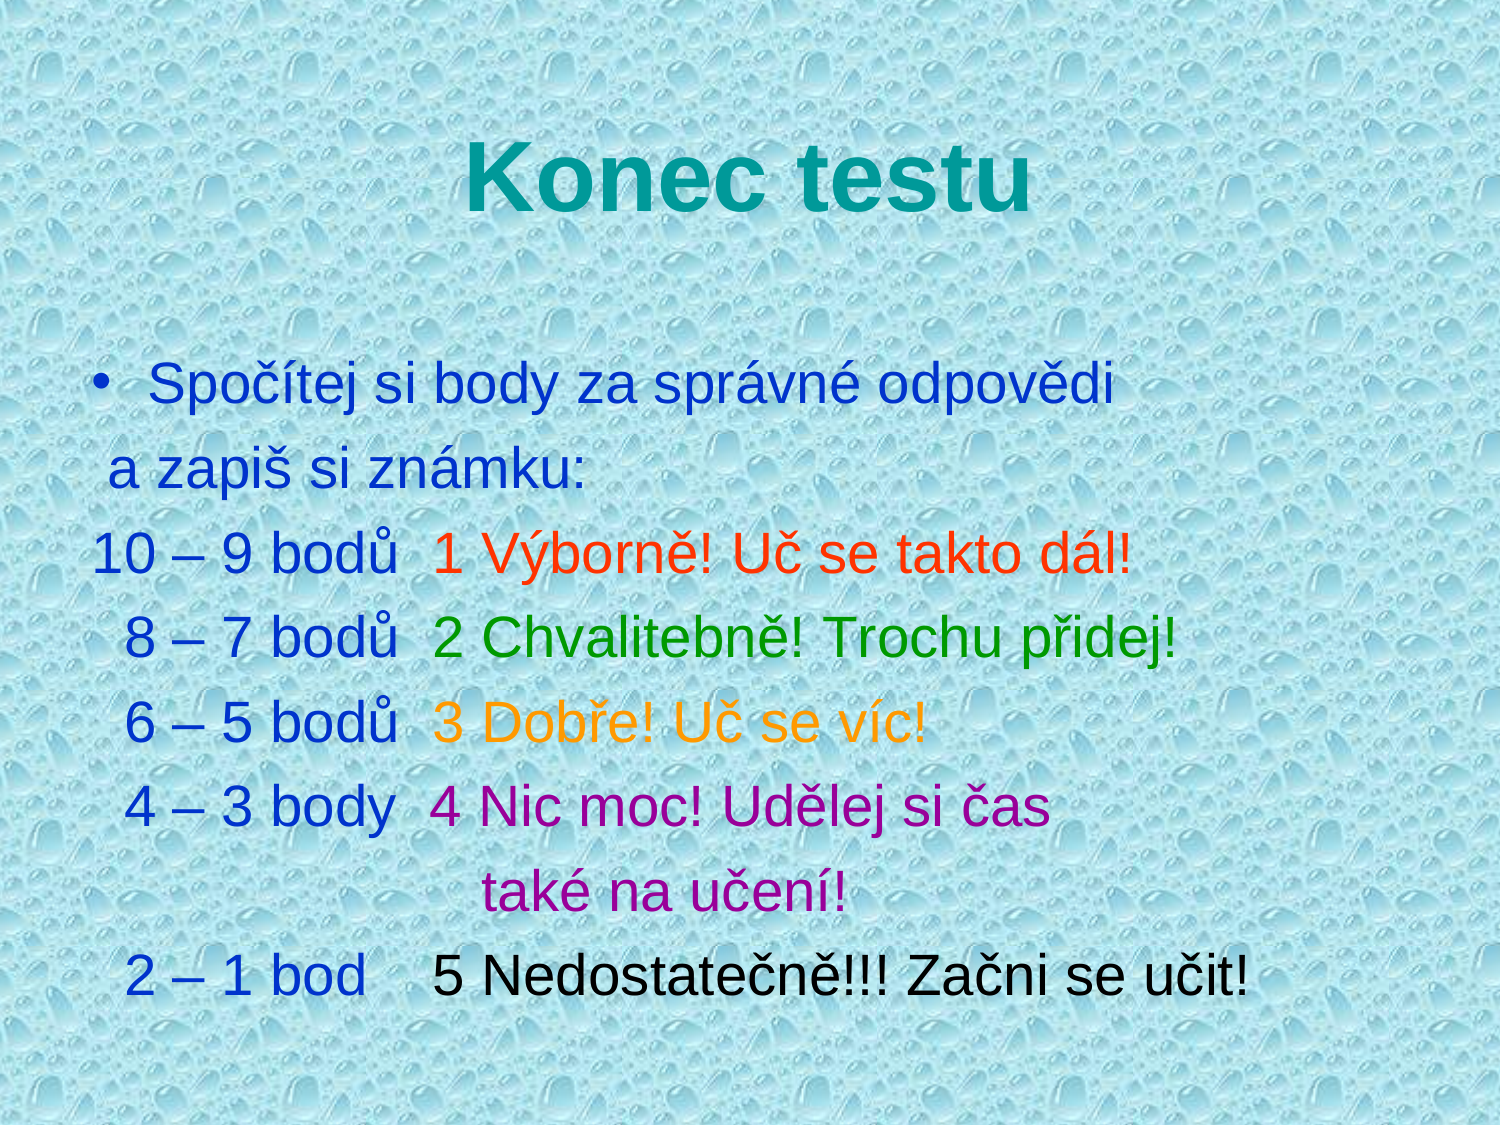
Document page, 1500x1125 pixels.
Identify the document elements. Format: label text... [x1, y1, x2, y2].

title Konec testu [74, 104, 1424, 360]
picture [0, 0, 1500, 1125]
list Spočítej si body za správné odpovědi a zapiš si známku: 10 – 9 bodů 1 Výborně! Uč se takto dál! 8 – 7 bodů 2 Chvalitebně! Trochu přidej! 6 – 5 bodů 3 Dobře! Uč se víc! 4 – 3 body 4 Nic moc! Udělej si čas také na učení! 2 – 1 bod 5 Nedostatečně!!! Začni se učit! [76, 338, 1427, 1081]
